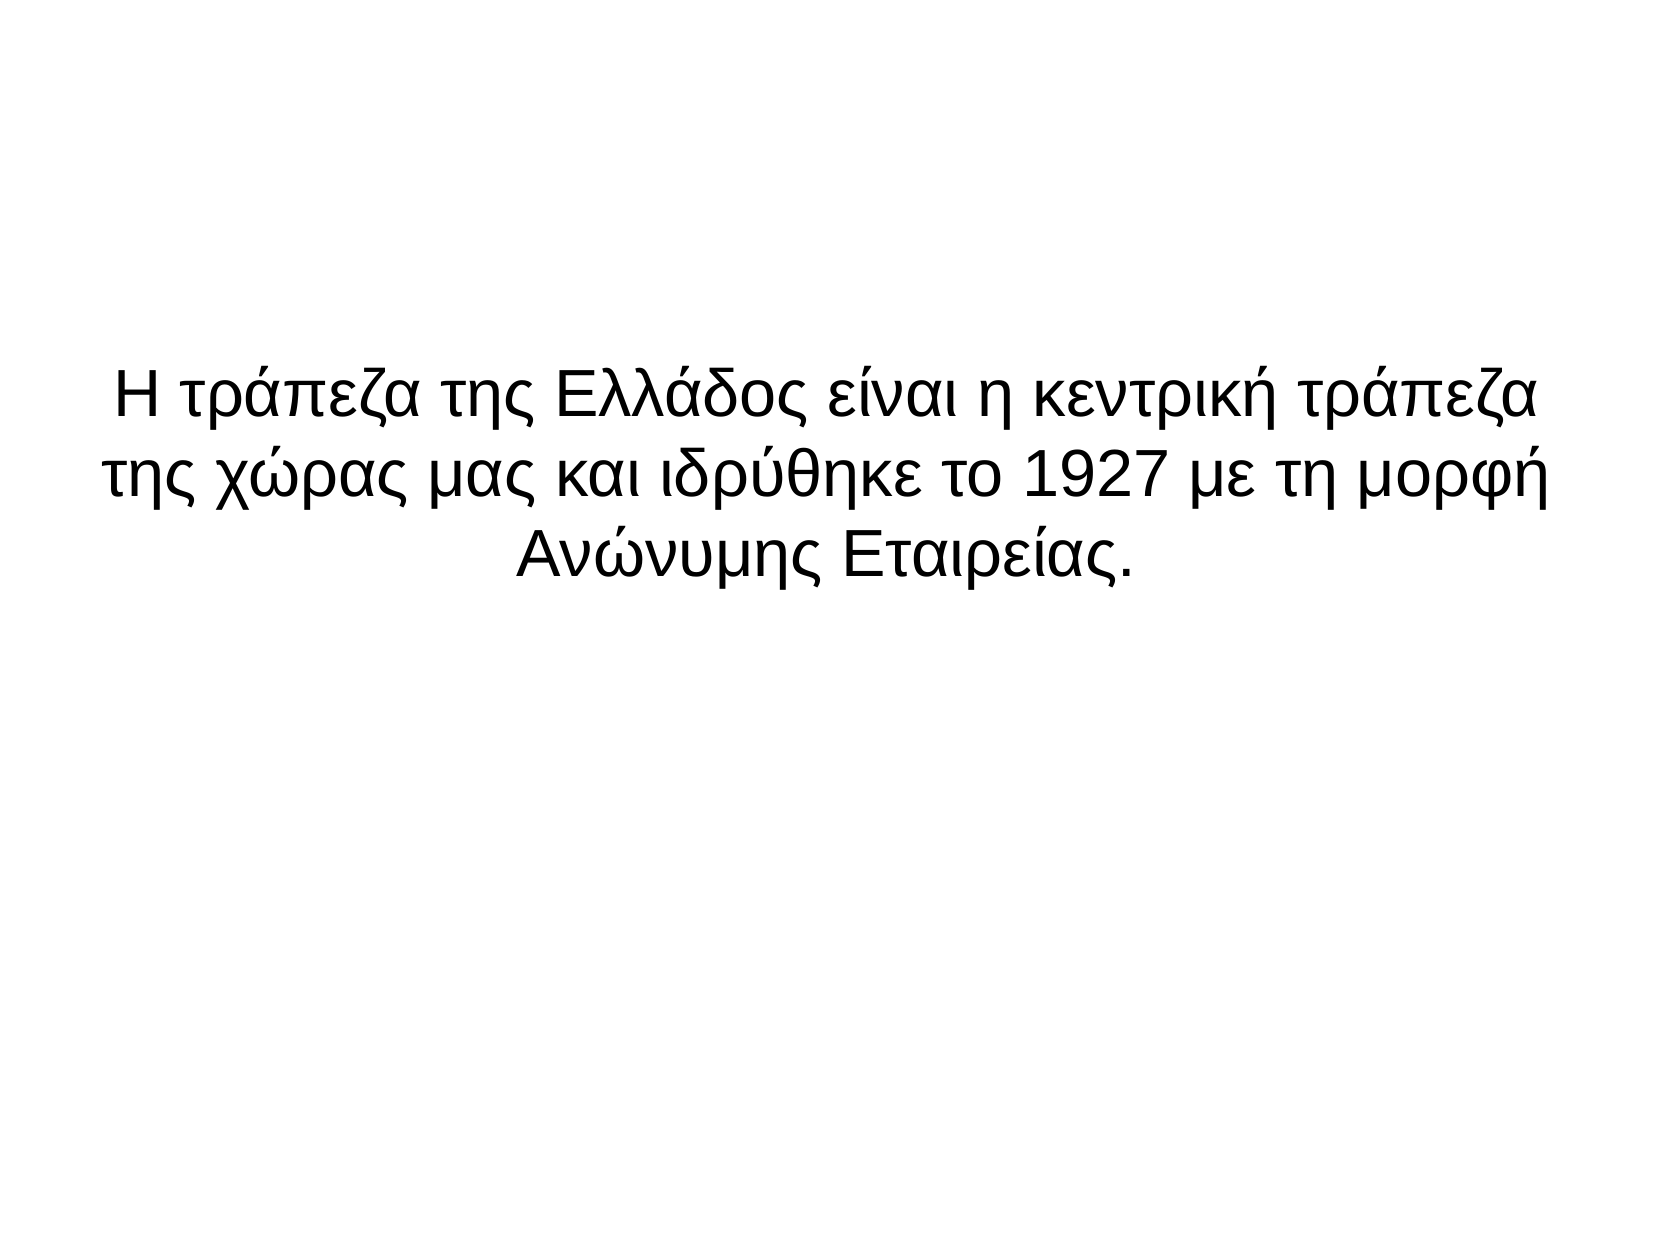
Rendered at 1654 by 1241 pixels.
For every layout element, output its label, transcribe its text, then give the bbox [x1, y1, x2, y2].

subtitle Η τράπεζα της Ελλάδος είναι η κεντρική τράπεζα της χώρας μας και ιδρύθηκε το 1927 με τη μορφή Ανώνυμης Εταιρείας. [82, 49, 1571, 1109]
